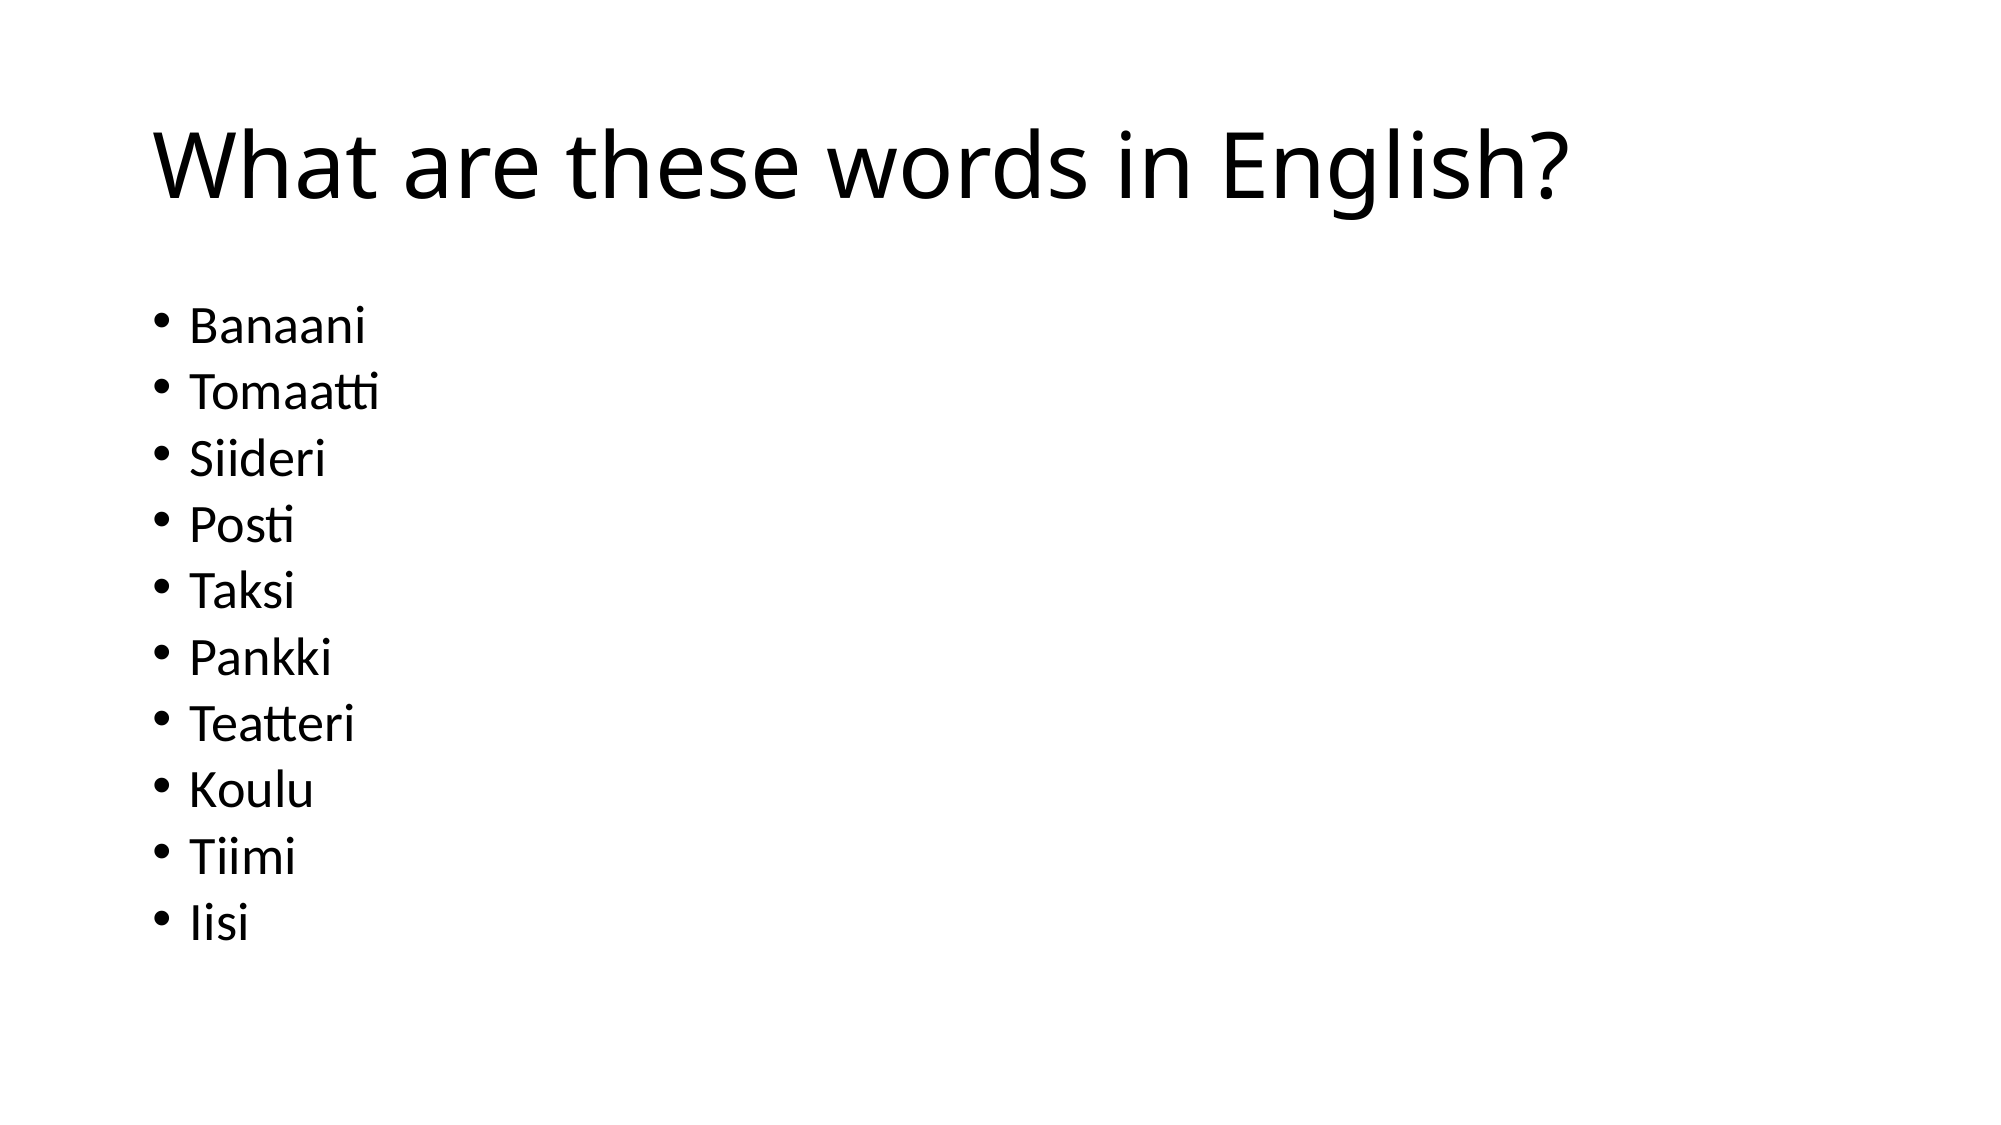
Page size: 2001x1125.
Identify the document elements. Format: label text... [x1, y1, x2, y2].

title What are these words in English? [137, 59, 1863, 278]
list Banaani Tomaatti Siideri Posti Taksi Pankki Teatteri Koulu Tiimi Iisi [137, 299, 1863, 1014]
